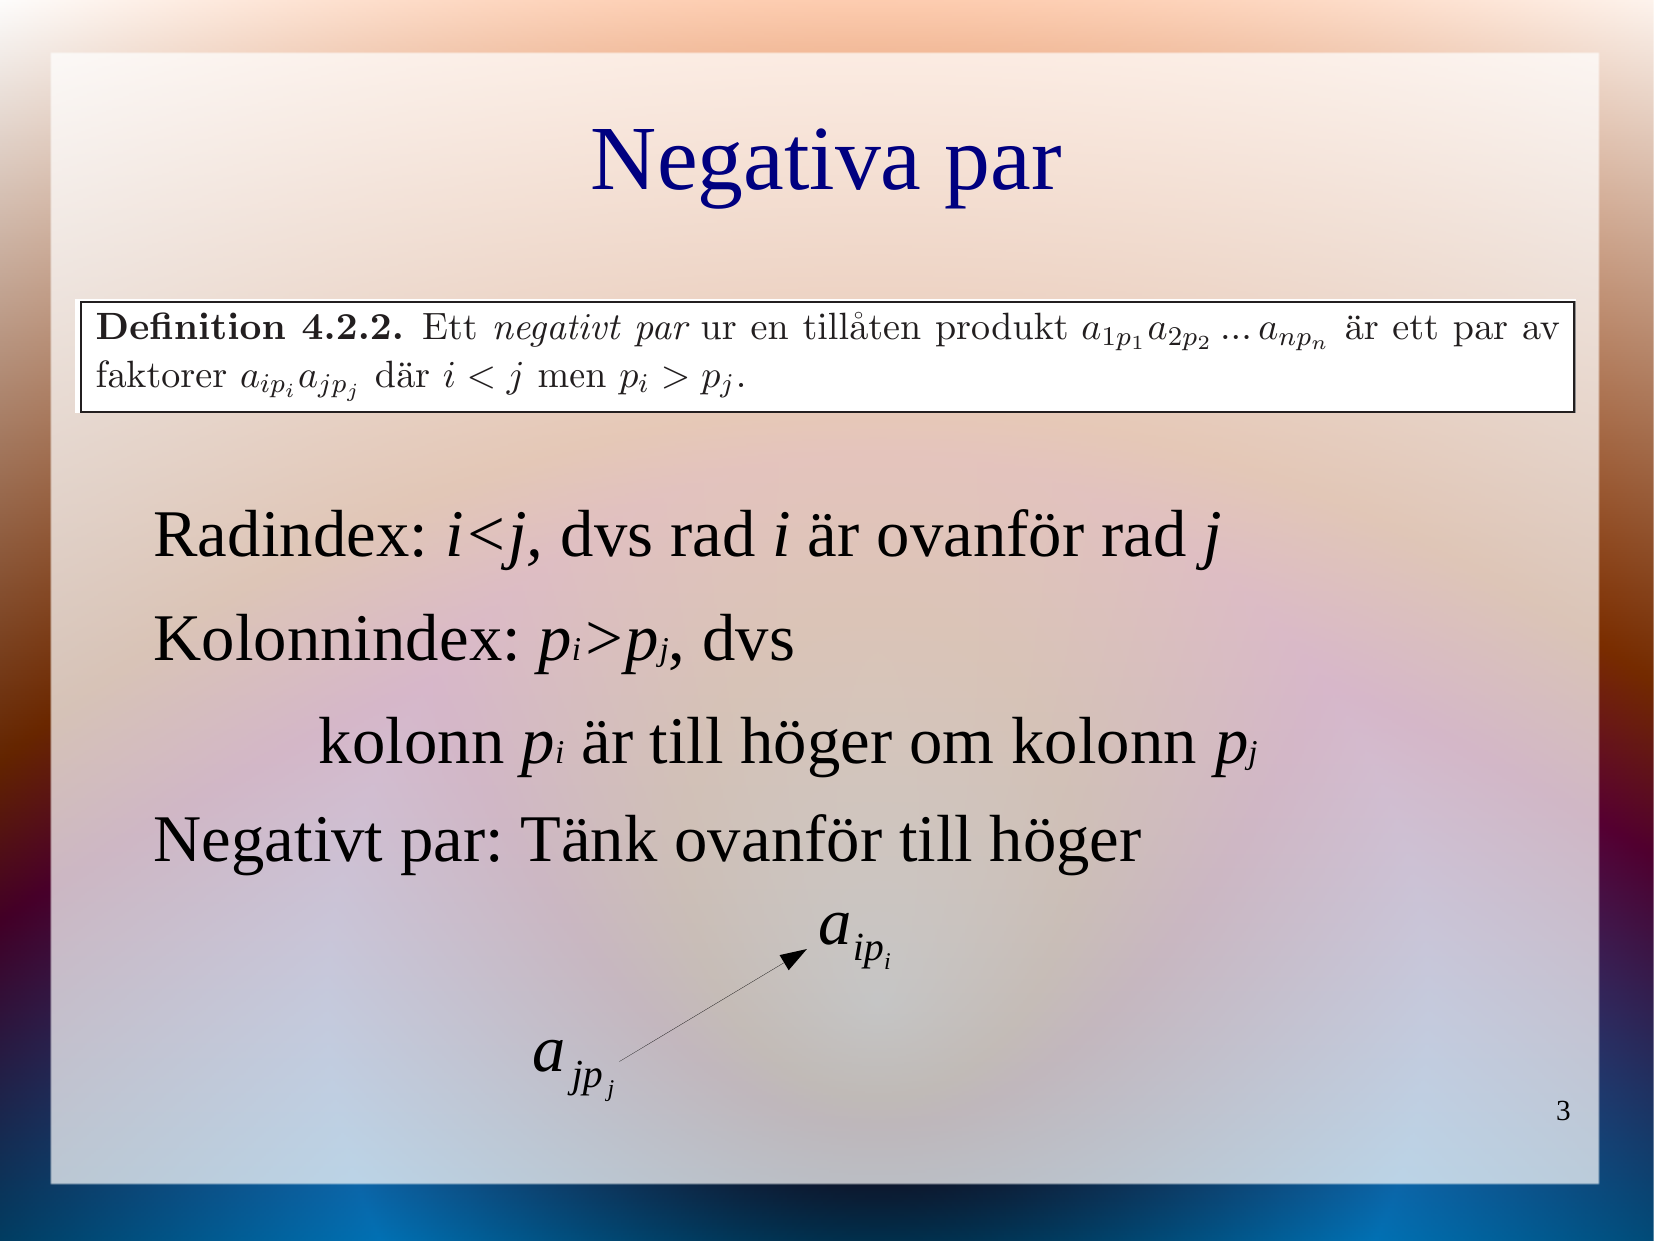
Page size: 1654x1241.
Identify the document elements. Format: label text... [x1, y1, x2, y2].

picture [0, 0, 1654, 1241]
list Radindex: i<j, dvs rad i är ovanför rad j Kolonnindex: pi>pj, dvs kolonn pi är till höger om kolonn pj Negativt par: Tänk ovanför till höger [82, 290, 1571, 1109]
chart [810, 885, 897, 976]
chart [525, 1012, 621, 1103]
title Negativa par [82, 55, 1571, 263]
